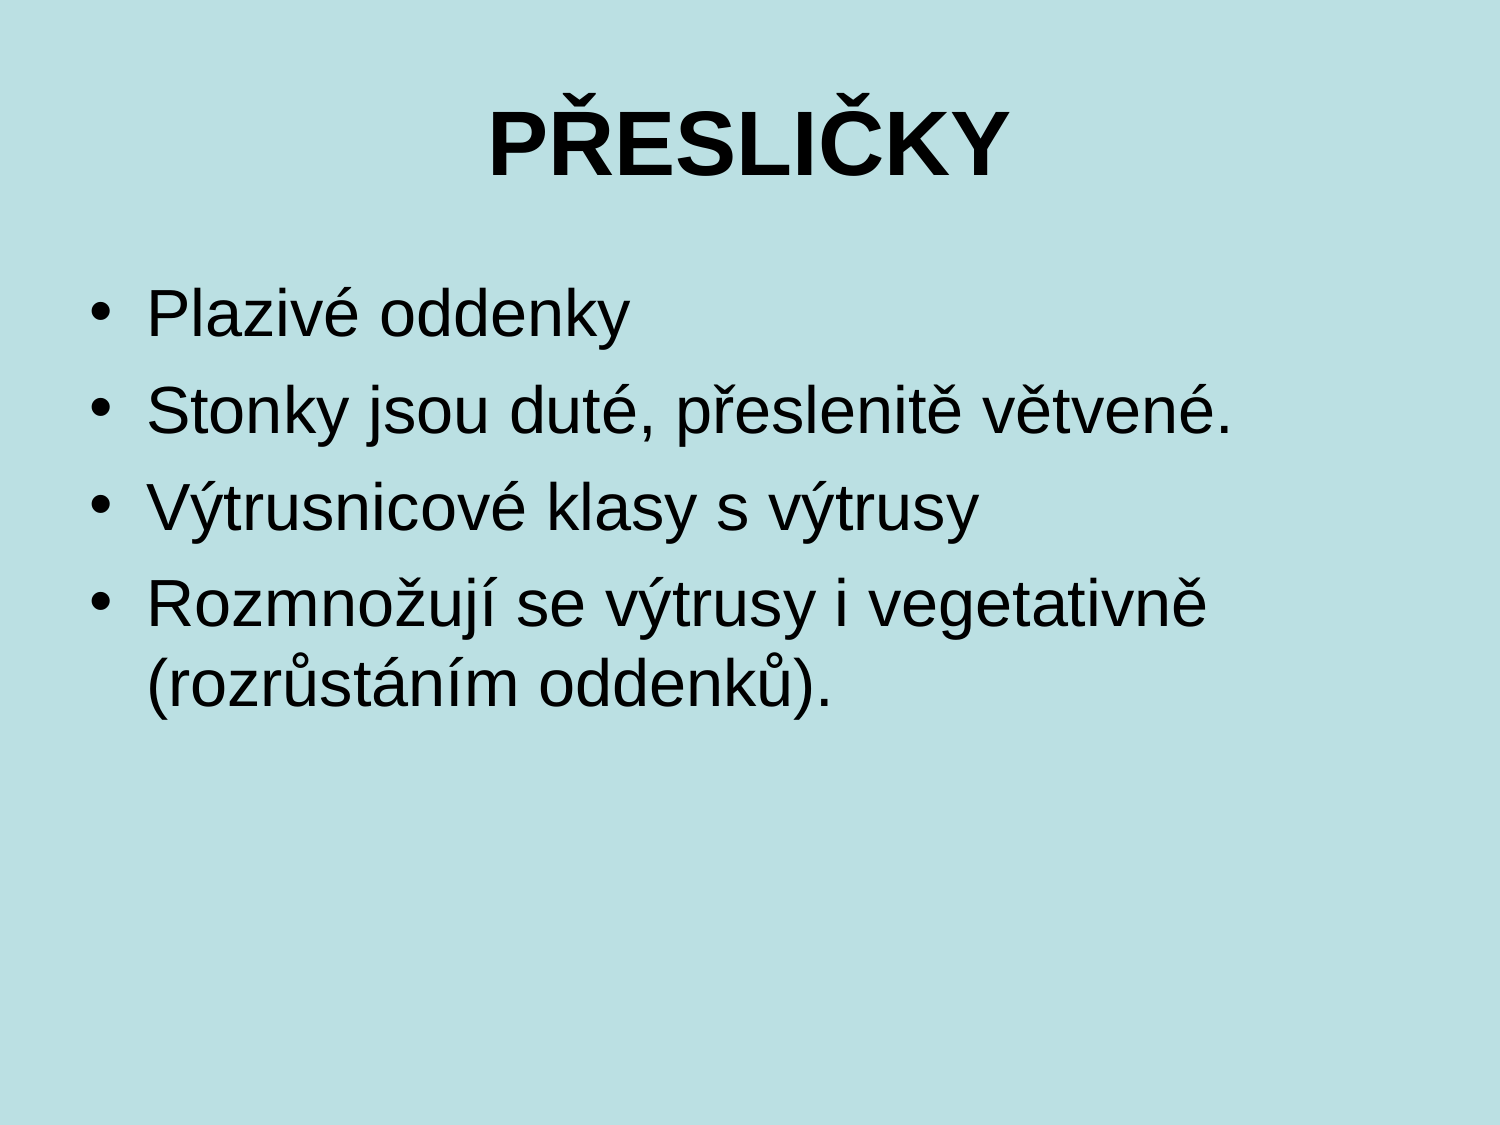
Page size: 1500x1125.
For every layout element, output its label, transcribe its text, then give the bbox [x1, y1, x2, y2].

list Plazivé oddenky Stonky jsou duté, přeslenitě větvené. Výtrusnicové klasy s výtrusy Rozmnožují se výtrusy i vegetativně (rozrůstáním oddenků). [75, 262, 1426, 1006]
title PŘESLIČKY [75, 45, 1426, 233]
